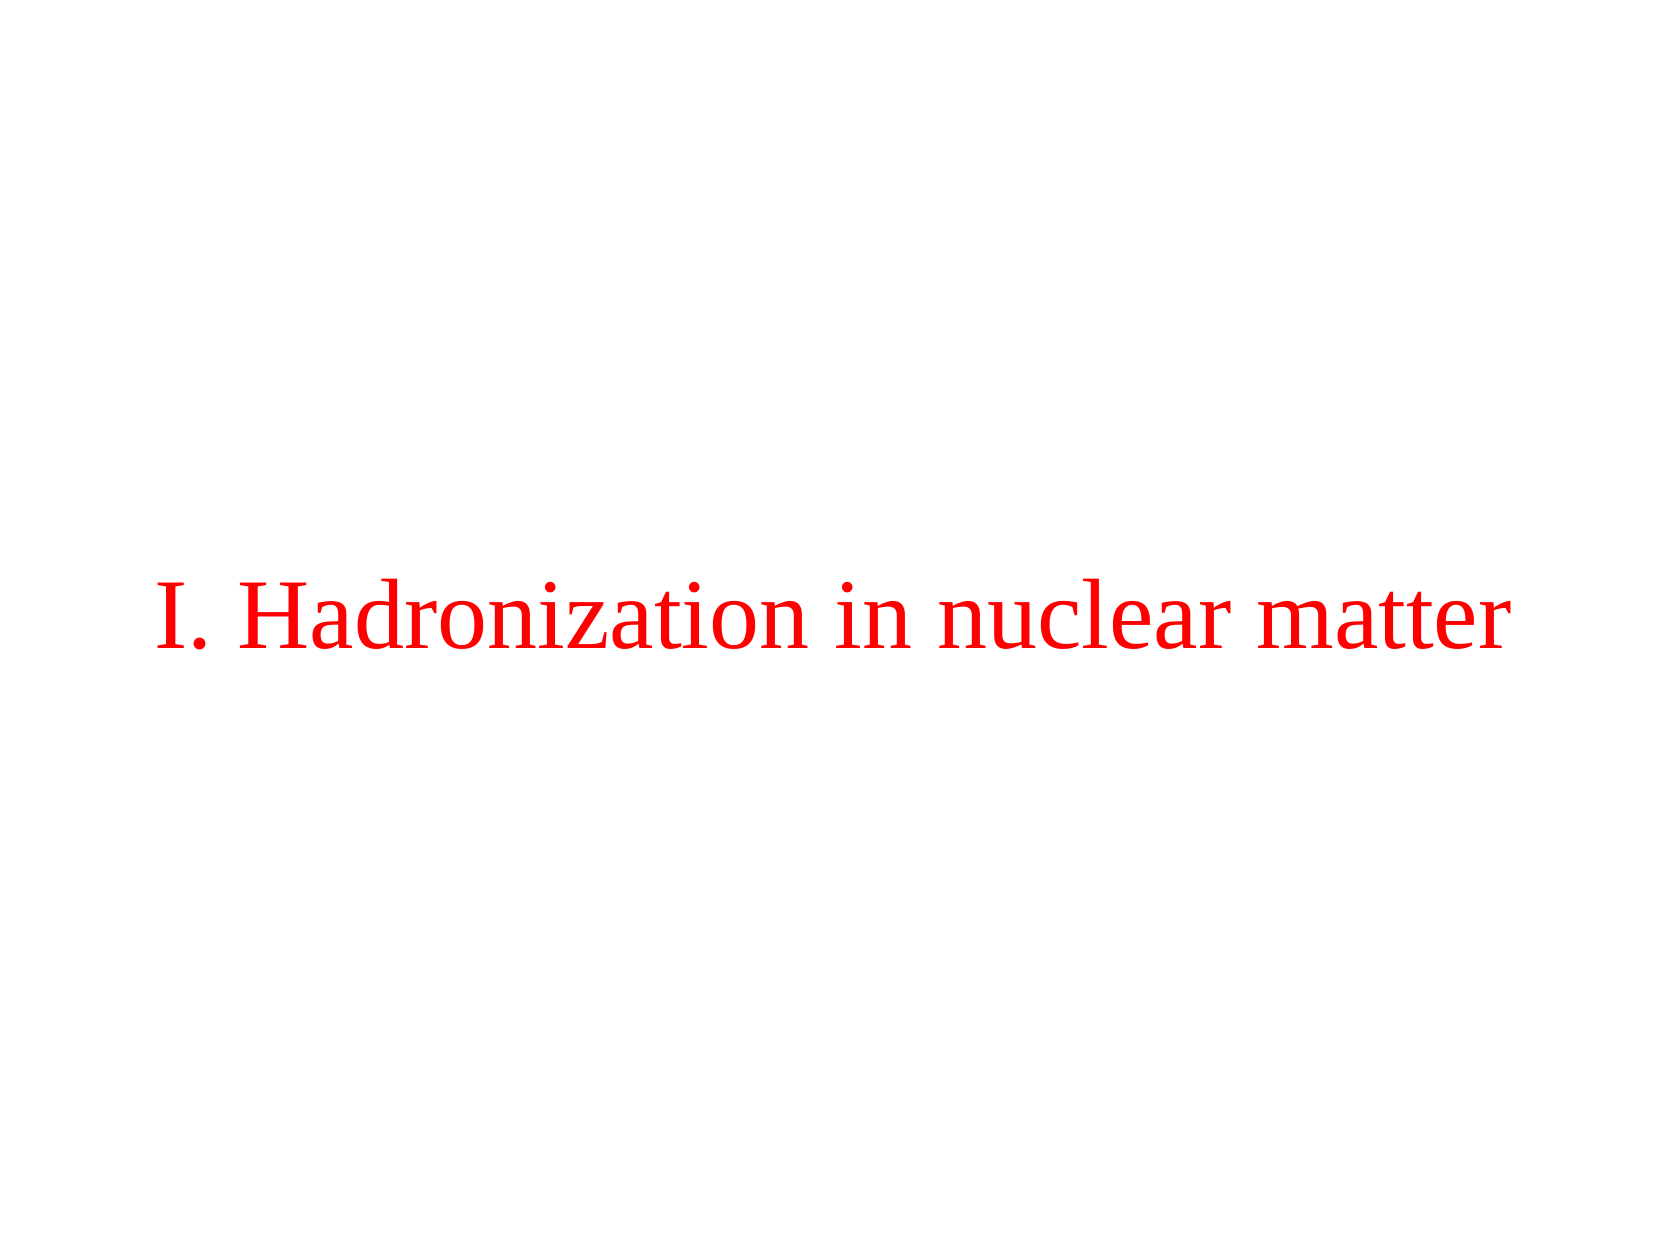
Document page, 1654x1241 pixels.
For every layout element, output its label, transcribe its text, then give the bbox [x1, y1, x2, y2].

text_box I. Hadronization in nuclear matter [29, 559, 1638, 681]
